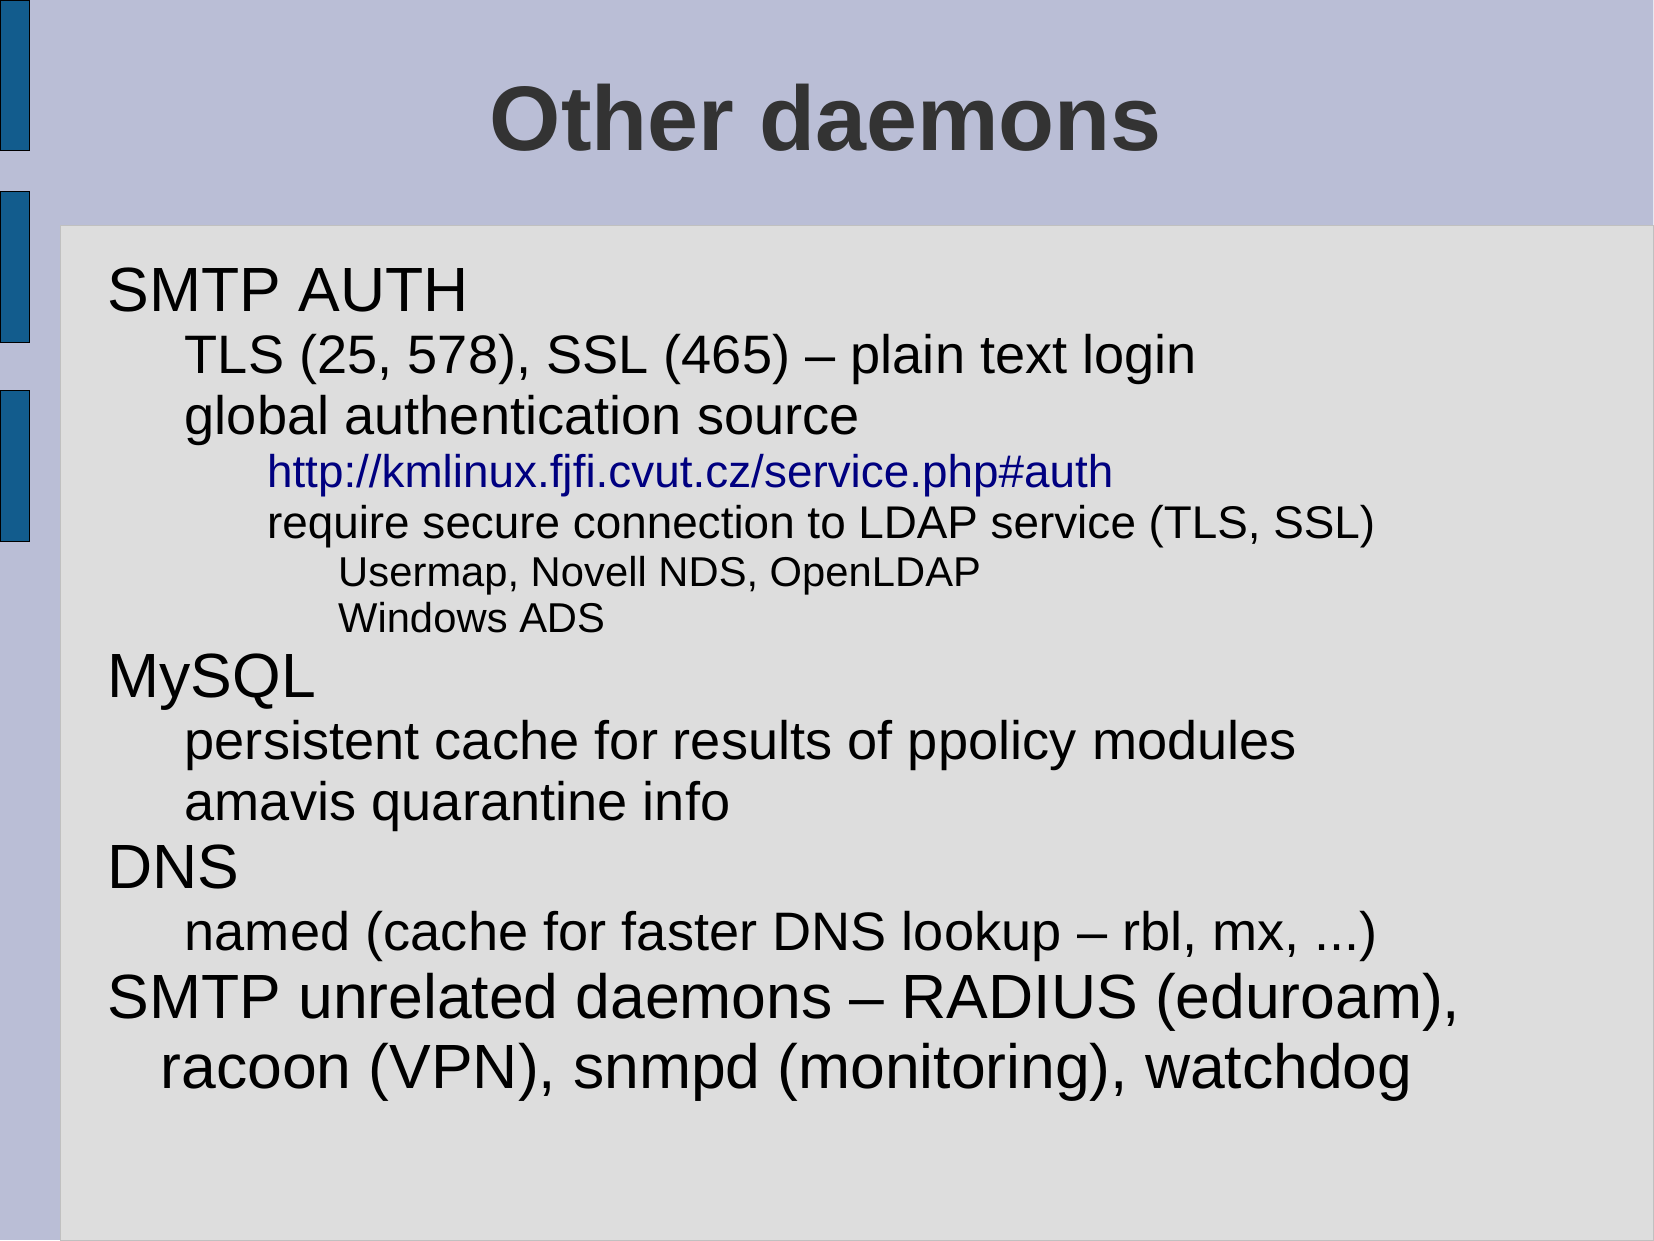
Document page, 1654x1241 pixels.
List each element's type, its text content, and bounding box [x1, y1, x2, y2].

list SMTP AUTH TLS (25, 578), SSL (465) – plain text login global authentication source http://kmlinux.fjfi.cvut.cz/service.php#auth require secure connection to LDAP service (TLS, SSL) Usermap, Novell NDS, OpenLDAP Windows ADS MySQL persistent cache for results of ppolicy modules amavis quarantine info DNS named (cache for faster DNS lookup – rbl, mx, ...) SMTP unrelated daemons – RADIUS (eduroam), racoon (VPN), snmpd (monitoring), watchdog [90, 255, 1561, 1172]
title Other daemons [120, 15, 1533, 223]
